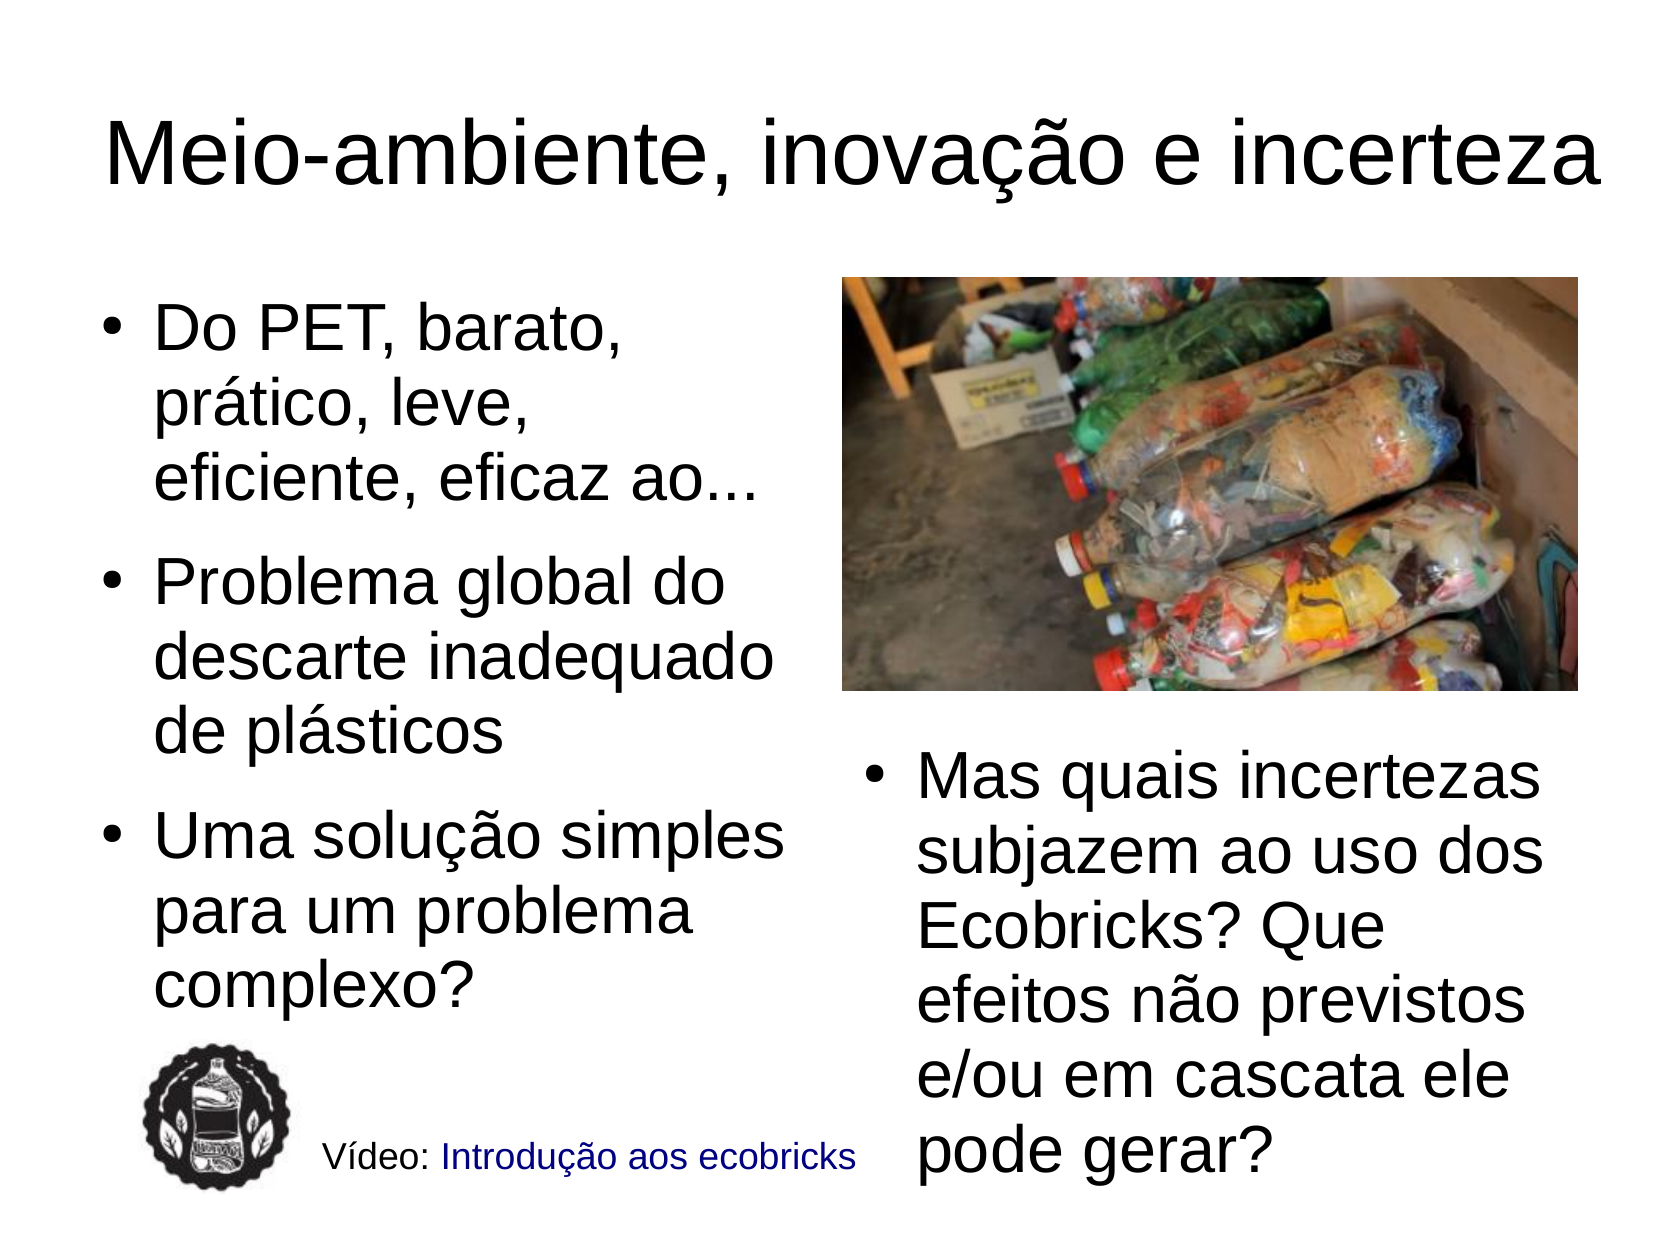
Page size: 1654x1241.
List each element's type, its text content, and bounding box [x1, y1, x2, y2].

title Meio-ambiente, inovação e incerteza [82, 49, 1625, 257]
picture [130, 1039, 302, 1194]
list Do PET, barato, prático, leve, eficiente, eficaz ao... Problema global do descarte inadequado de plásticos Uma solução simples para um problema complexo? [82, 290, 809, 1023]
text_box Vídeo: Introdução aos ecobricks [307, 1127, 910, 1217]
picture [842, 277, 1578, 691]
list Mas quais incertezas subjazem ao uso dos Ecobricks? Que efeitos não previstos e/ou em cascata ele pode gerar? [845, 738, 1572, 1187]
